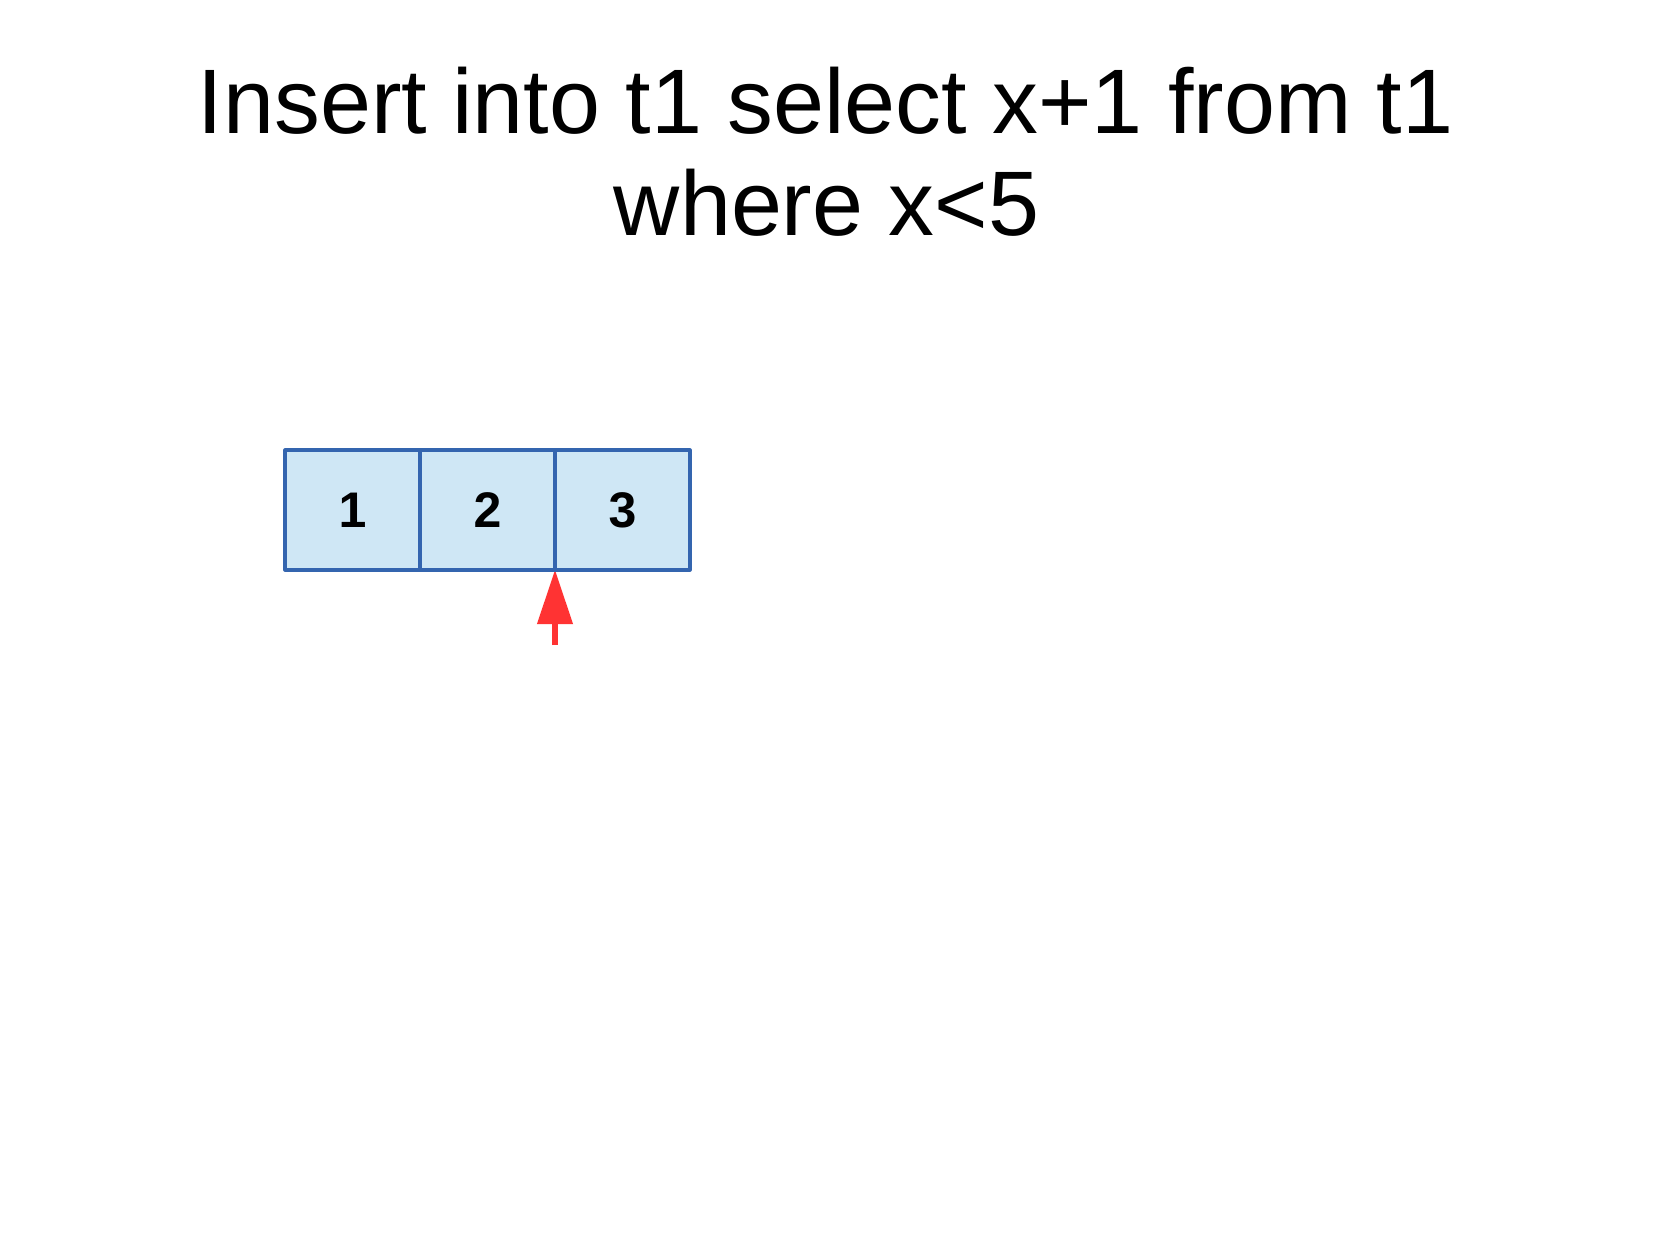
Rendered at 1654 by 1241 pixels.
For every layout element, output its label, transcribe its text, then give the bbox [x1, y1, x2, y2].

title Insert into t1 select x+1 from t1 where x<5 [82, 49, 1571, 257]
text_box 3 [555, 450, 691, 571]
text_box 2 [420, 450, 555, 571]
text_box 1 [285, 450, 420, 571]
